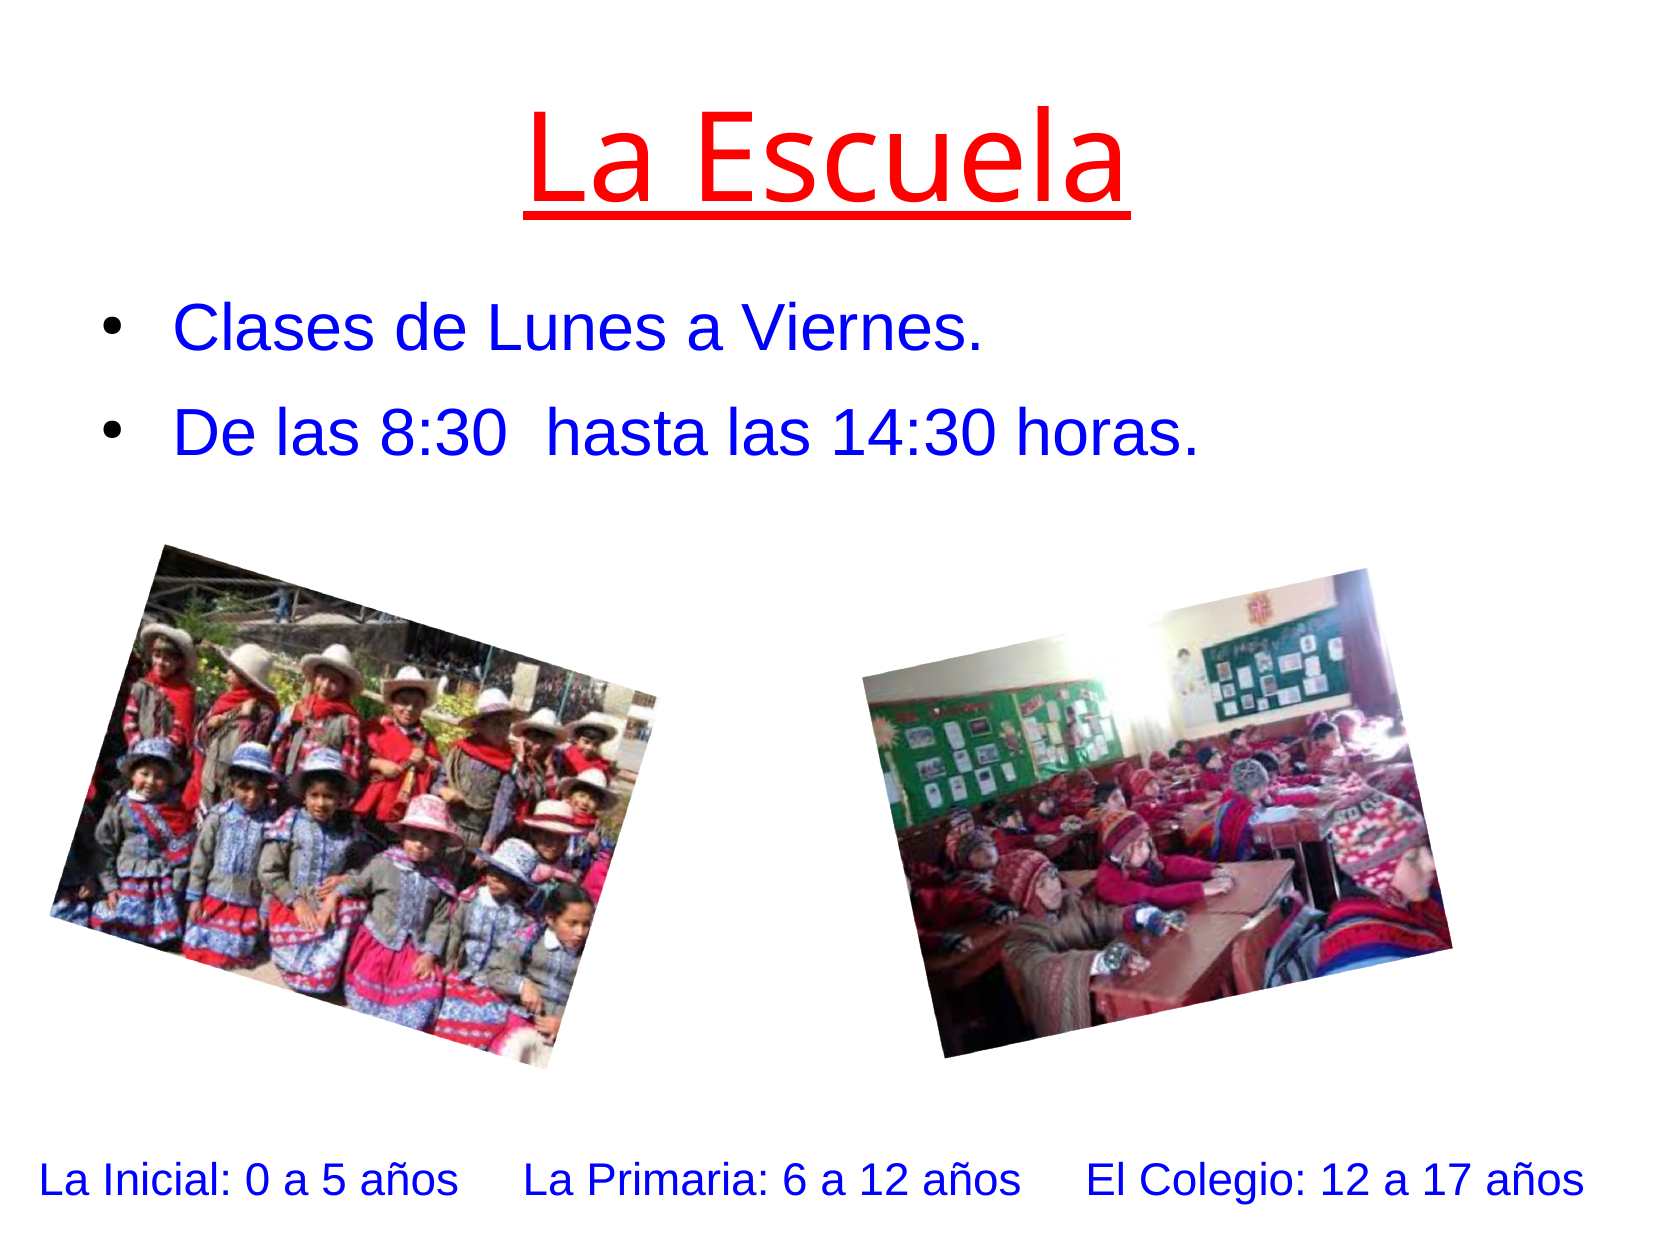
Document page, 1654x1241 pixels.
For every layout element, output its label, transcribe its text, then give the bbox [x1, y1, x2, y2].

text_box La Inicial: 0 a 5 años La Primaria: 6 a 12 años El Colegio: 12 a 17 años [23, 1095, 1654, 1241]
picture [861, 566, 1453, 1059]
title La Escuela [82, 49, 1571, 257]
list Clases de Lunes a Viernes. De las 8:30 hasta las 14:30 horas. [82, 290, 1571, 1095]
picture [48, 543, 662, 1070]
